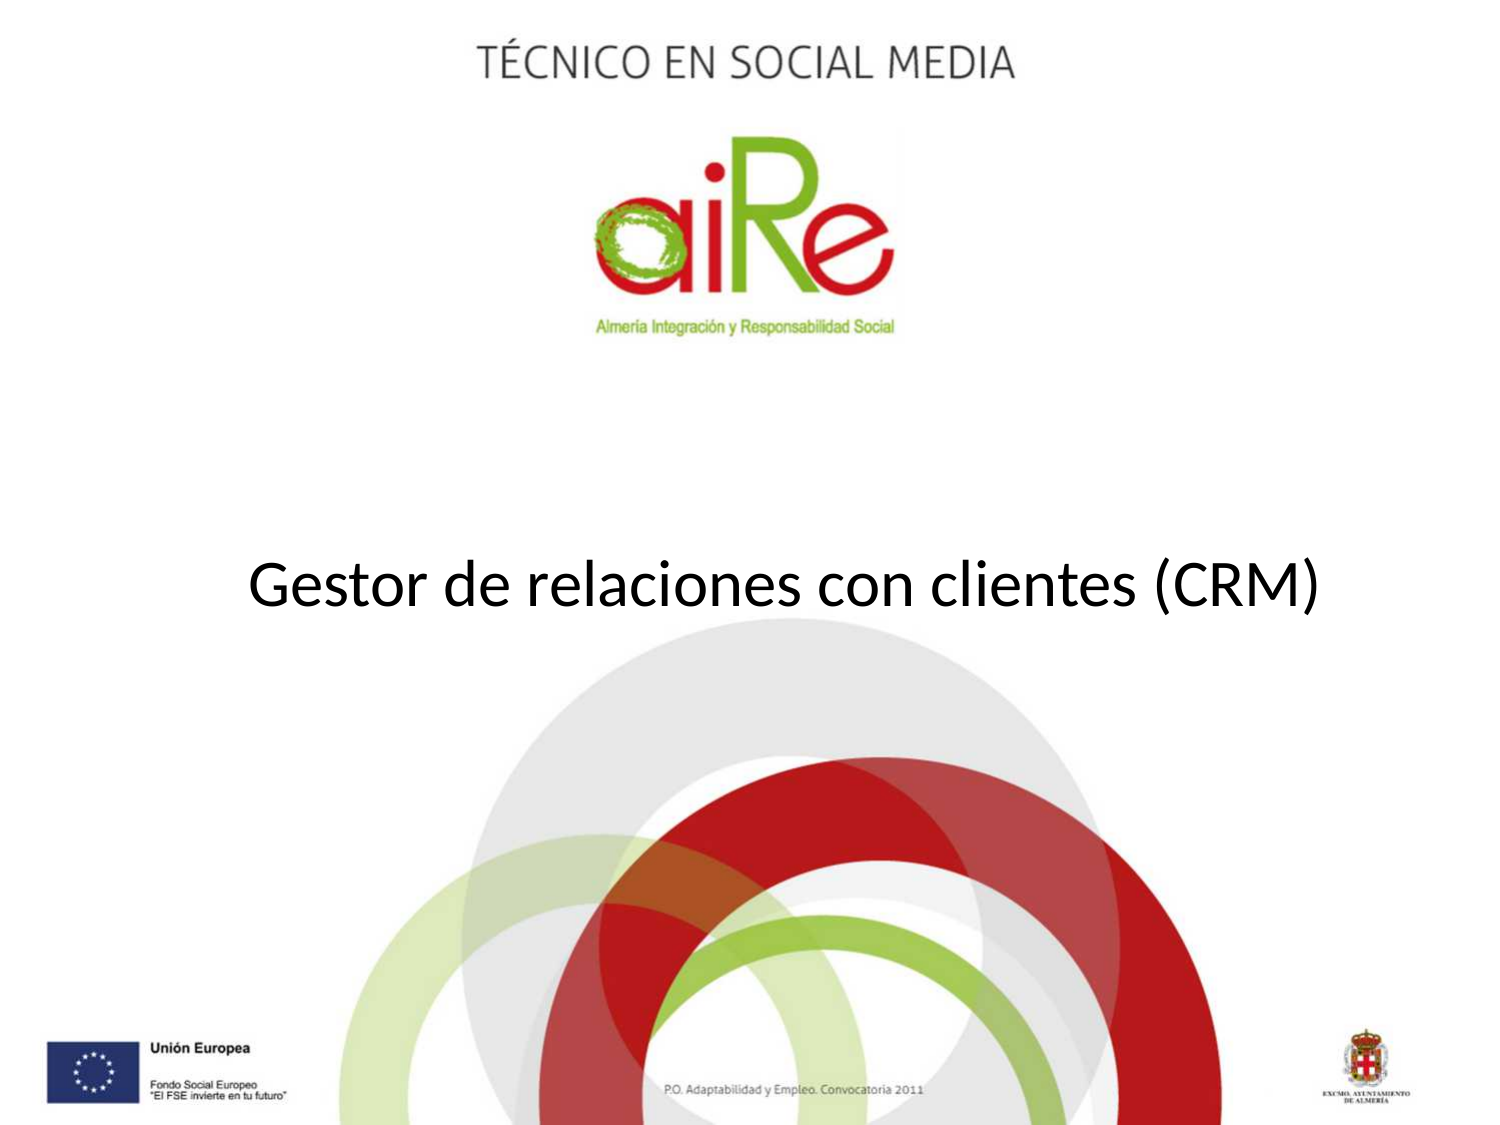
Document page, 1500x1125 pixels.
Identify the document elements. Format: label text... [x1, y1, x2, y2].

list Gestor de relaciones con clientes (CRM) [75, 263, 1425, 916]
picture [0, 0, 1500, 1125]
